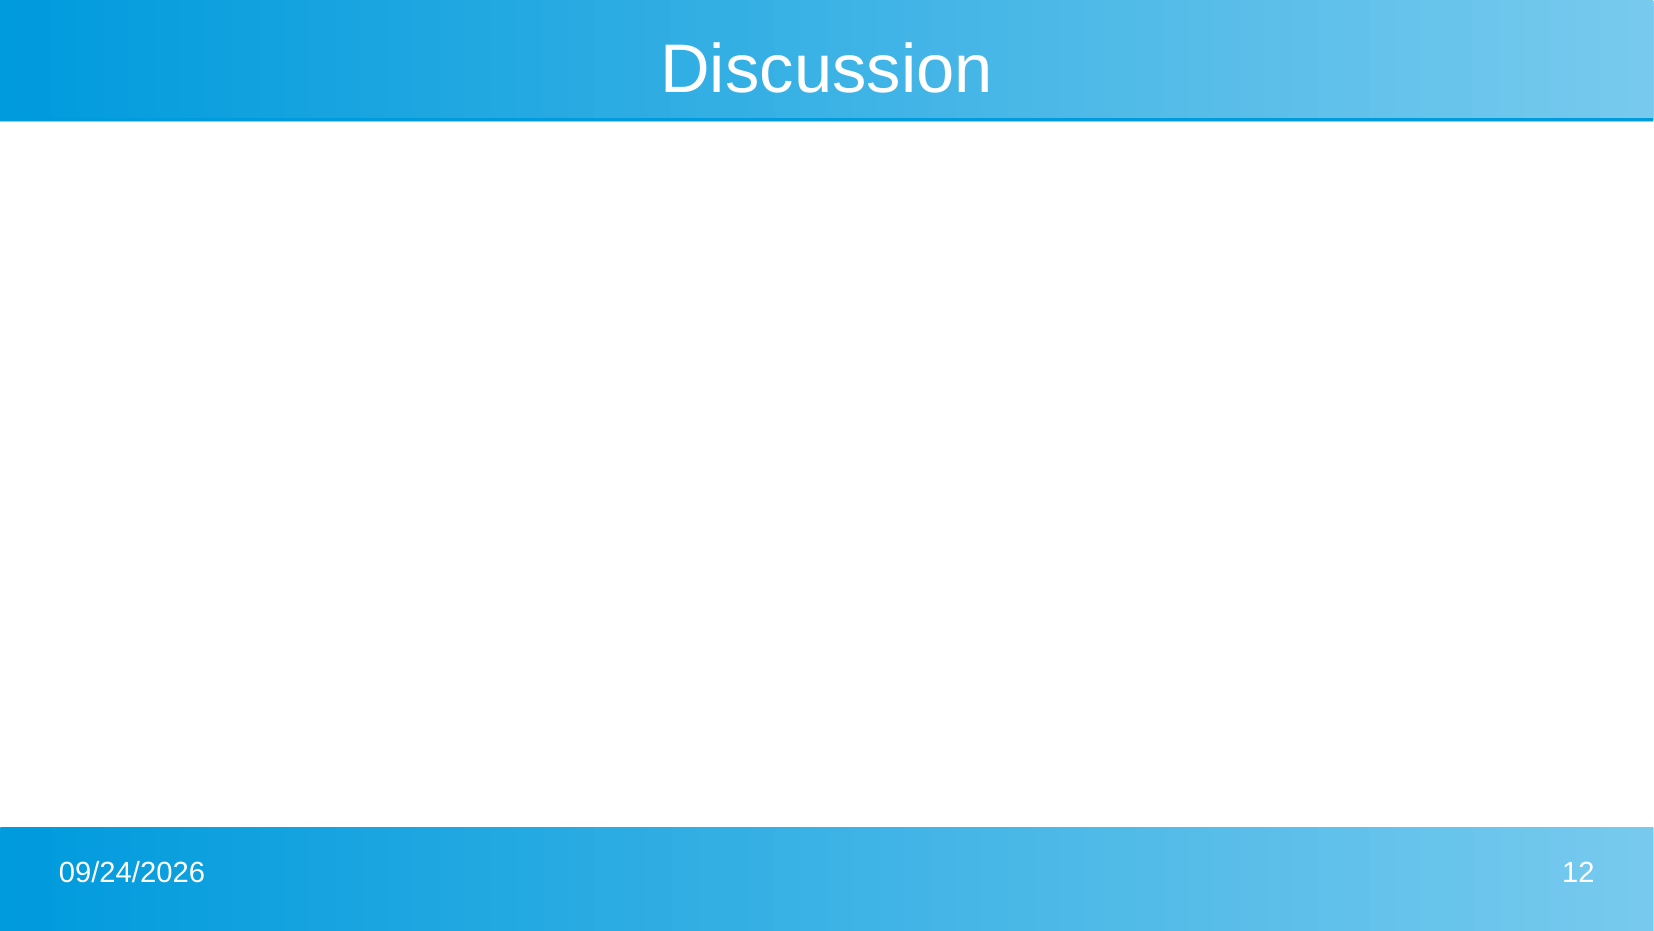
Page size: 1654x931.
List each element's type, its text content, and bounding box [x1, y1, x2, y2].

title Discussion [59, 29, 1595, 108]
